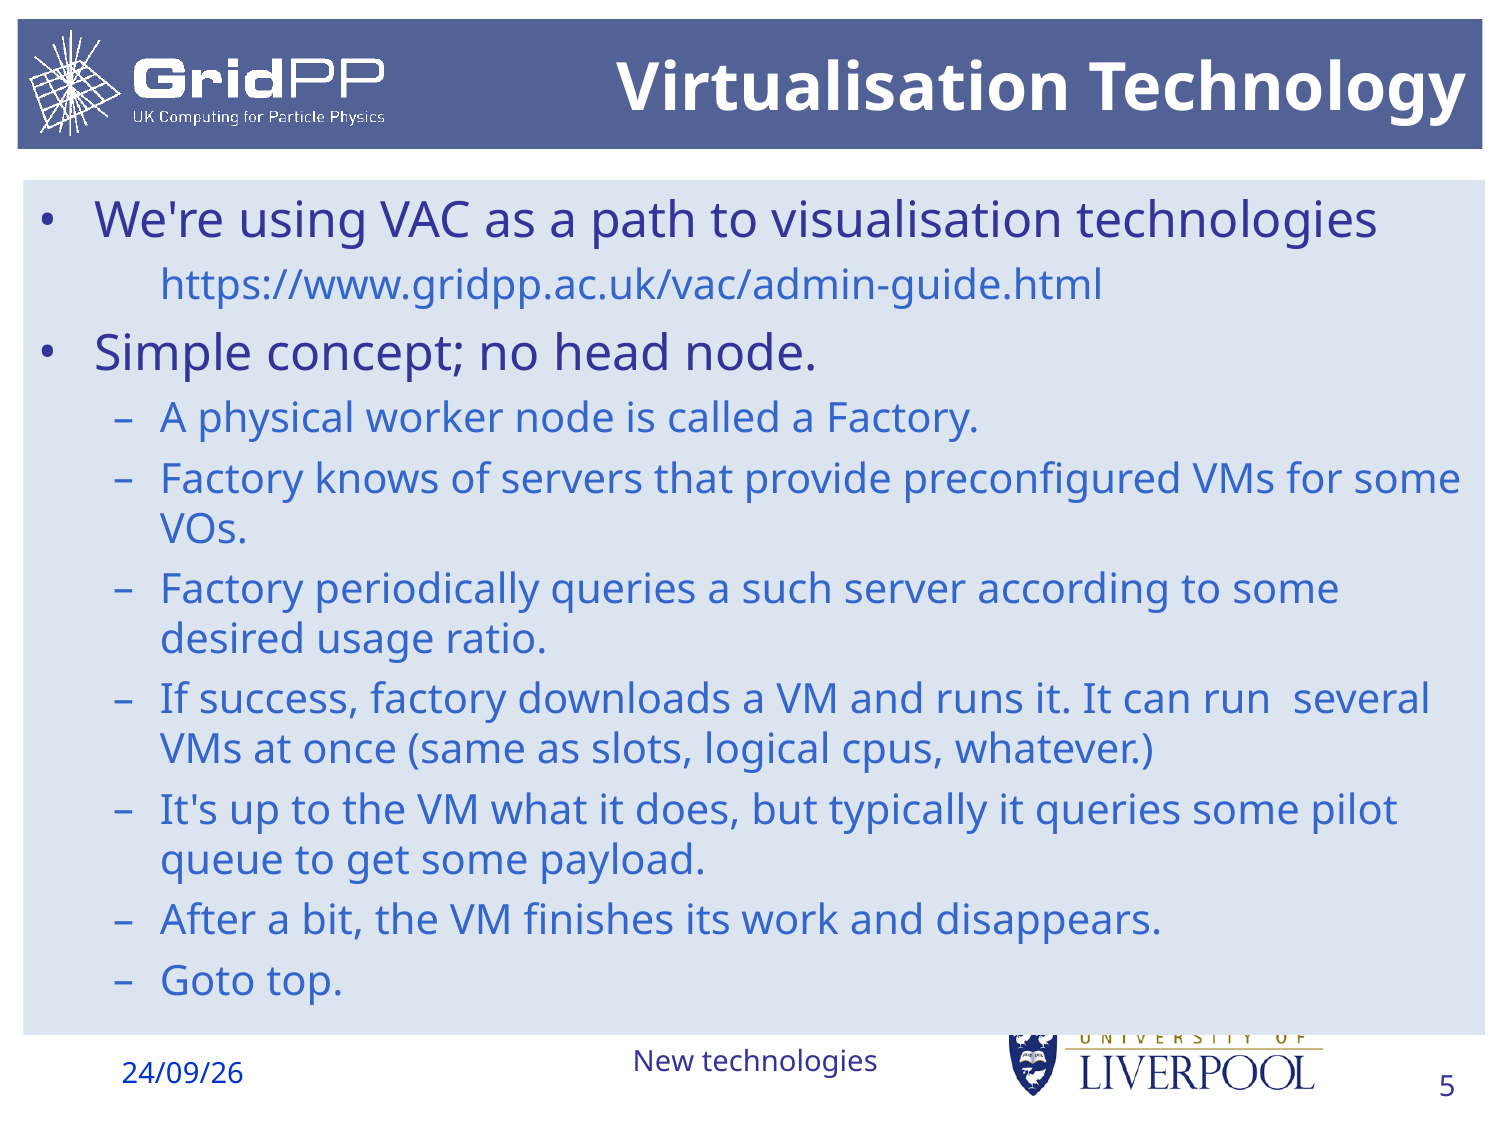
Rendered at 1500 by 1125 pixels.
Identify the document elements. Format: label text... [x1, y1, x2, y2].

picture [1009, 1035, 1323, 1096]
text_box New technologies [536, 1034, 975, 1094]
text_box 12/04/16 [29, 1046, 337, 1095]
picture [29, 30, 384, 136]
list We're using VAC as a path to visualisation technologies https://www.gridpp.ac.uk/vac/admin-guide.html Simple concept; no head node. A physical worker node is called a Factory. Factory knows of servers that provide preconfigured VMs for some VOs. Factory periodically queries a such server according to some desired usage ratio. If success, factory downloads a VM and runs it. It can run several VMs at once (same as slots, logical cpus, whatever.) It's up to the VM what it does, but typically it queries some pilot queue to get some payload. After a bit, the VM finishes its work and disappears. Goto top. [23, 179, 1486, 1035]
text_box <number> [1388, 1059, 1471, 1094]
title Virtualisation Technology [513, 19, 1483, 149]
